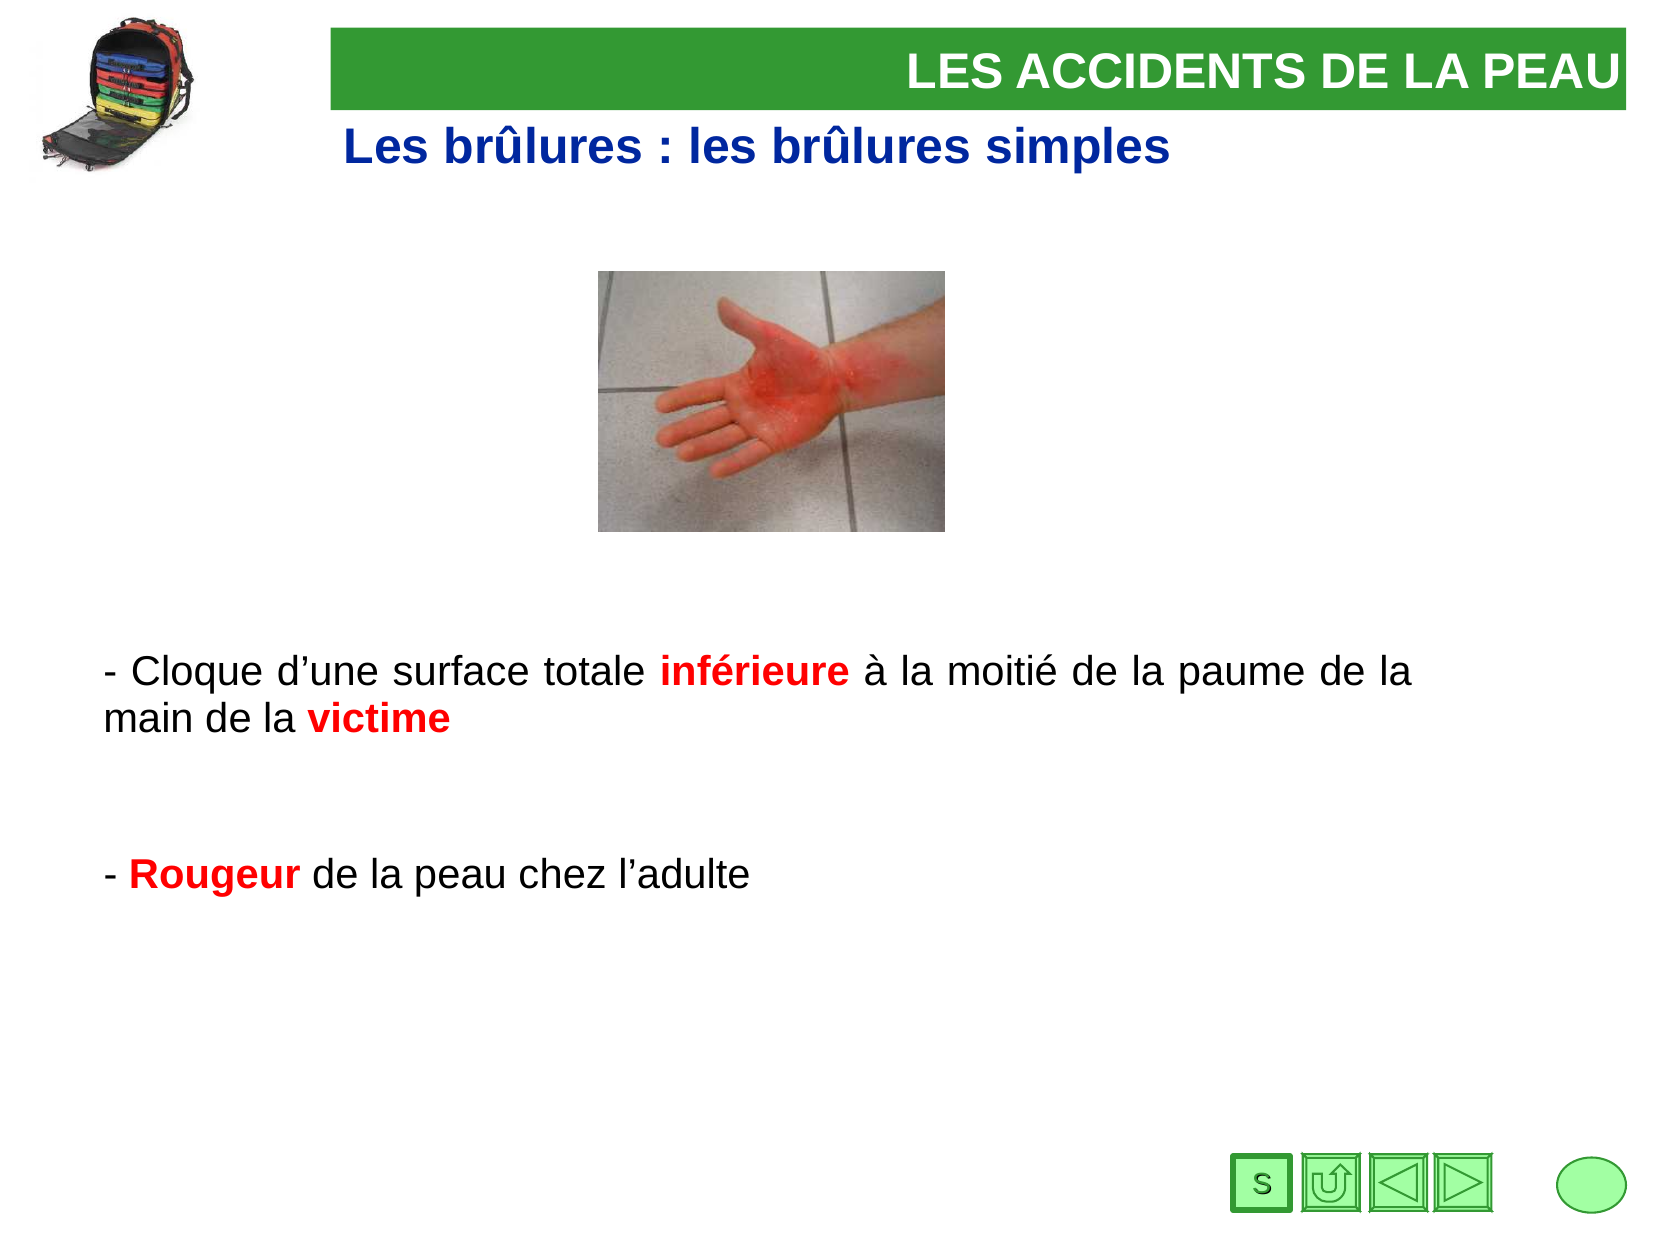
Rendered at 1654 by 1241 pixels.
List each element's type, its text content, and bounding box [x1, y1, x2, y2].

picture [598, 271, 945, 532]
title Les brûlures : les brûlures simples [328, 110, 1625, 193]
text_box - Rougeur de la peau chez l’adulte [88, 843, 1388, 906]
title LES ACCIDENTS DE LA PEAU [333, 35, 1622, 107]
text_box [1557, 1157, 1627, 1213]
text_box - Cloque d’une surface totale inférieure à la moitié de la paume de la main de la victime [88, 640, 1427, 749]
picture [29, 5, 201, 183]
